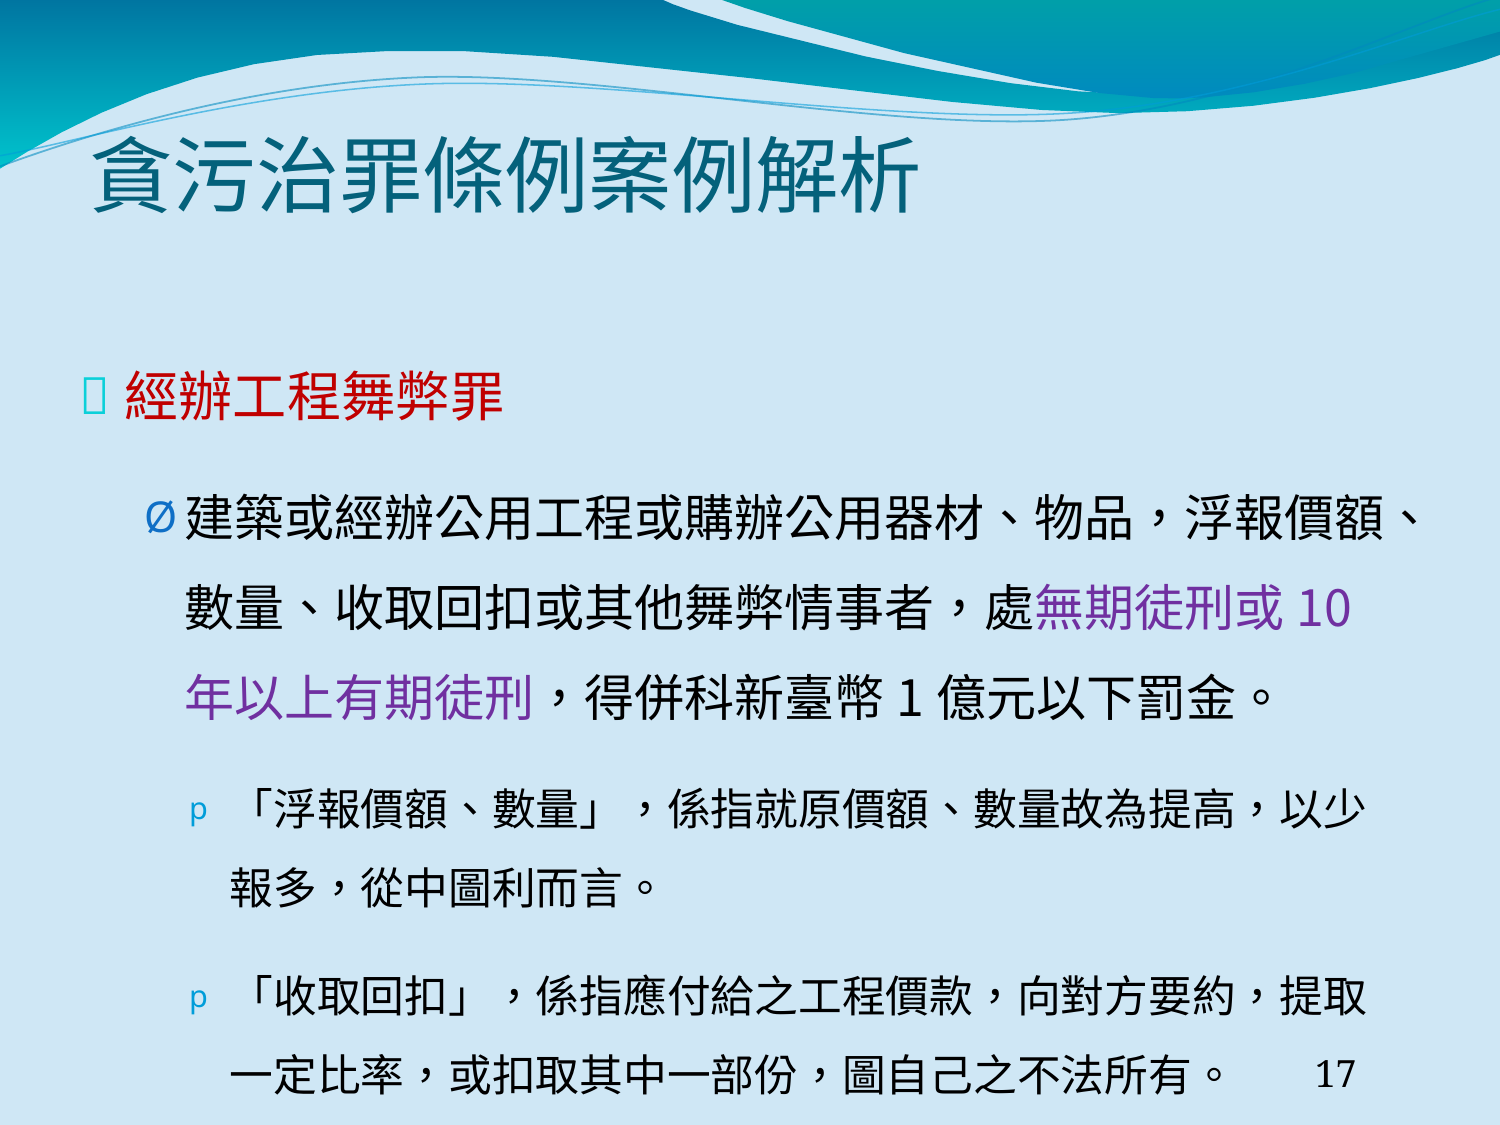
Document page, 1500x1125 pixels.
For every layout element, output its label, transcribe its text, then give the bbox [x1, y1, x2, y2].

slide_number <編號> [1299, 1042, 1425, 1103]
list 經辦工程舞弊罪 建築或經辦公用工程或購辦公用器材、物品，浮報價額、數量、收取回扣或其他舞弊情事者，處無期徒刑或10年以上有期徒刑，得併科新臺幣1億元以下罰金。 「浮報價額、數量」，係指就原價額、數量故為提高，以少報多，從中圖利而言。 「收取回扣」，係指應付給之工程價款，向對方要約，提取一定比率，或扣取其中一部份，圖自己之不法所有。 「其他舞弊情事」，指公務員於經辦工程不應支出而支出的費用，或無法達到應有之品質者，如偷工減料、以劣品充當上品、以贗品代替真品。 [64, 321, 1415, 1125]
title 貪污治罪條例案例解析 [75, 115, 1425, 303]
